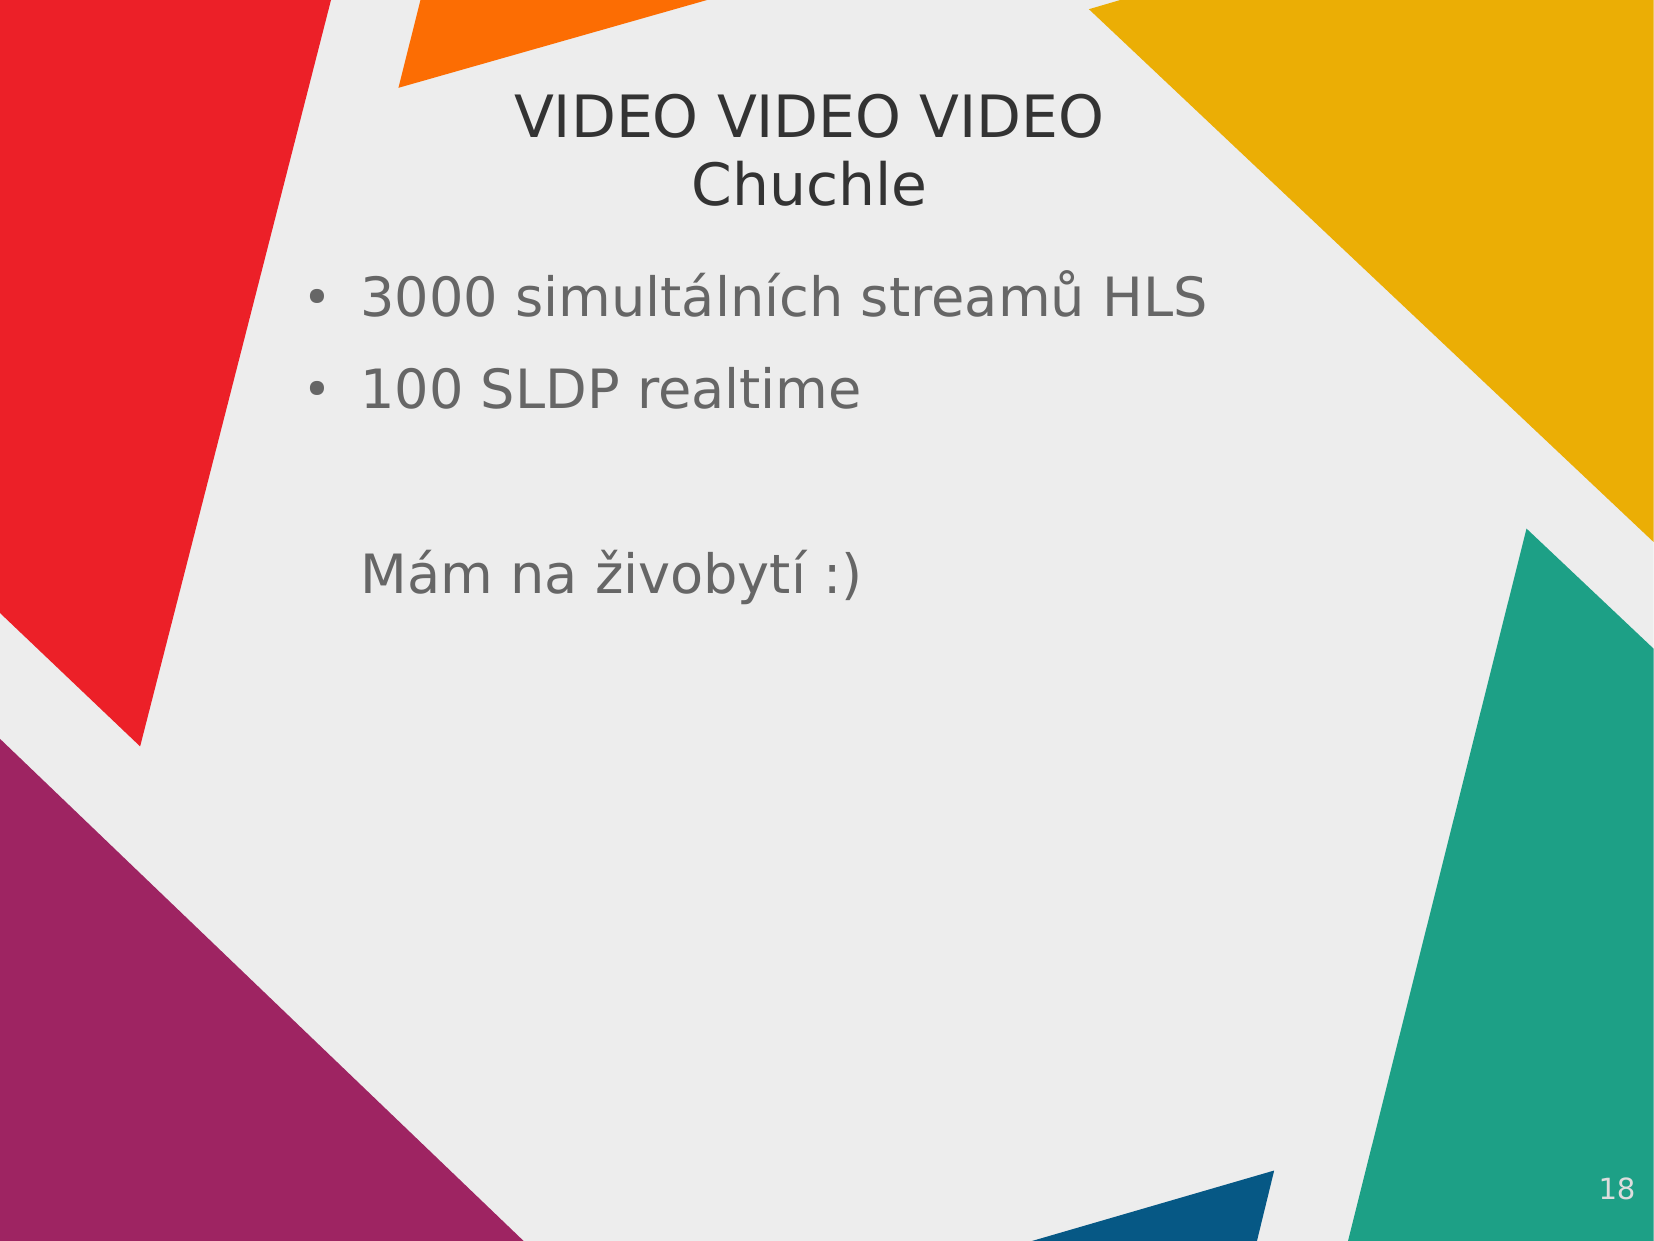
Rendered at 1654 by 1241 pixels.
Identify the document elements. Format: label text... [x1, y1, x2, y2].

title VIDEO VIDEO VIDEO Chuchle [268, 47, 1351, 256]
list 3000 simultálních streamů HLS 100 SLDP realtime Mám na živobytí :) [289, 266, 1372, 1066]
